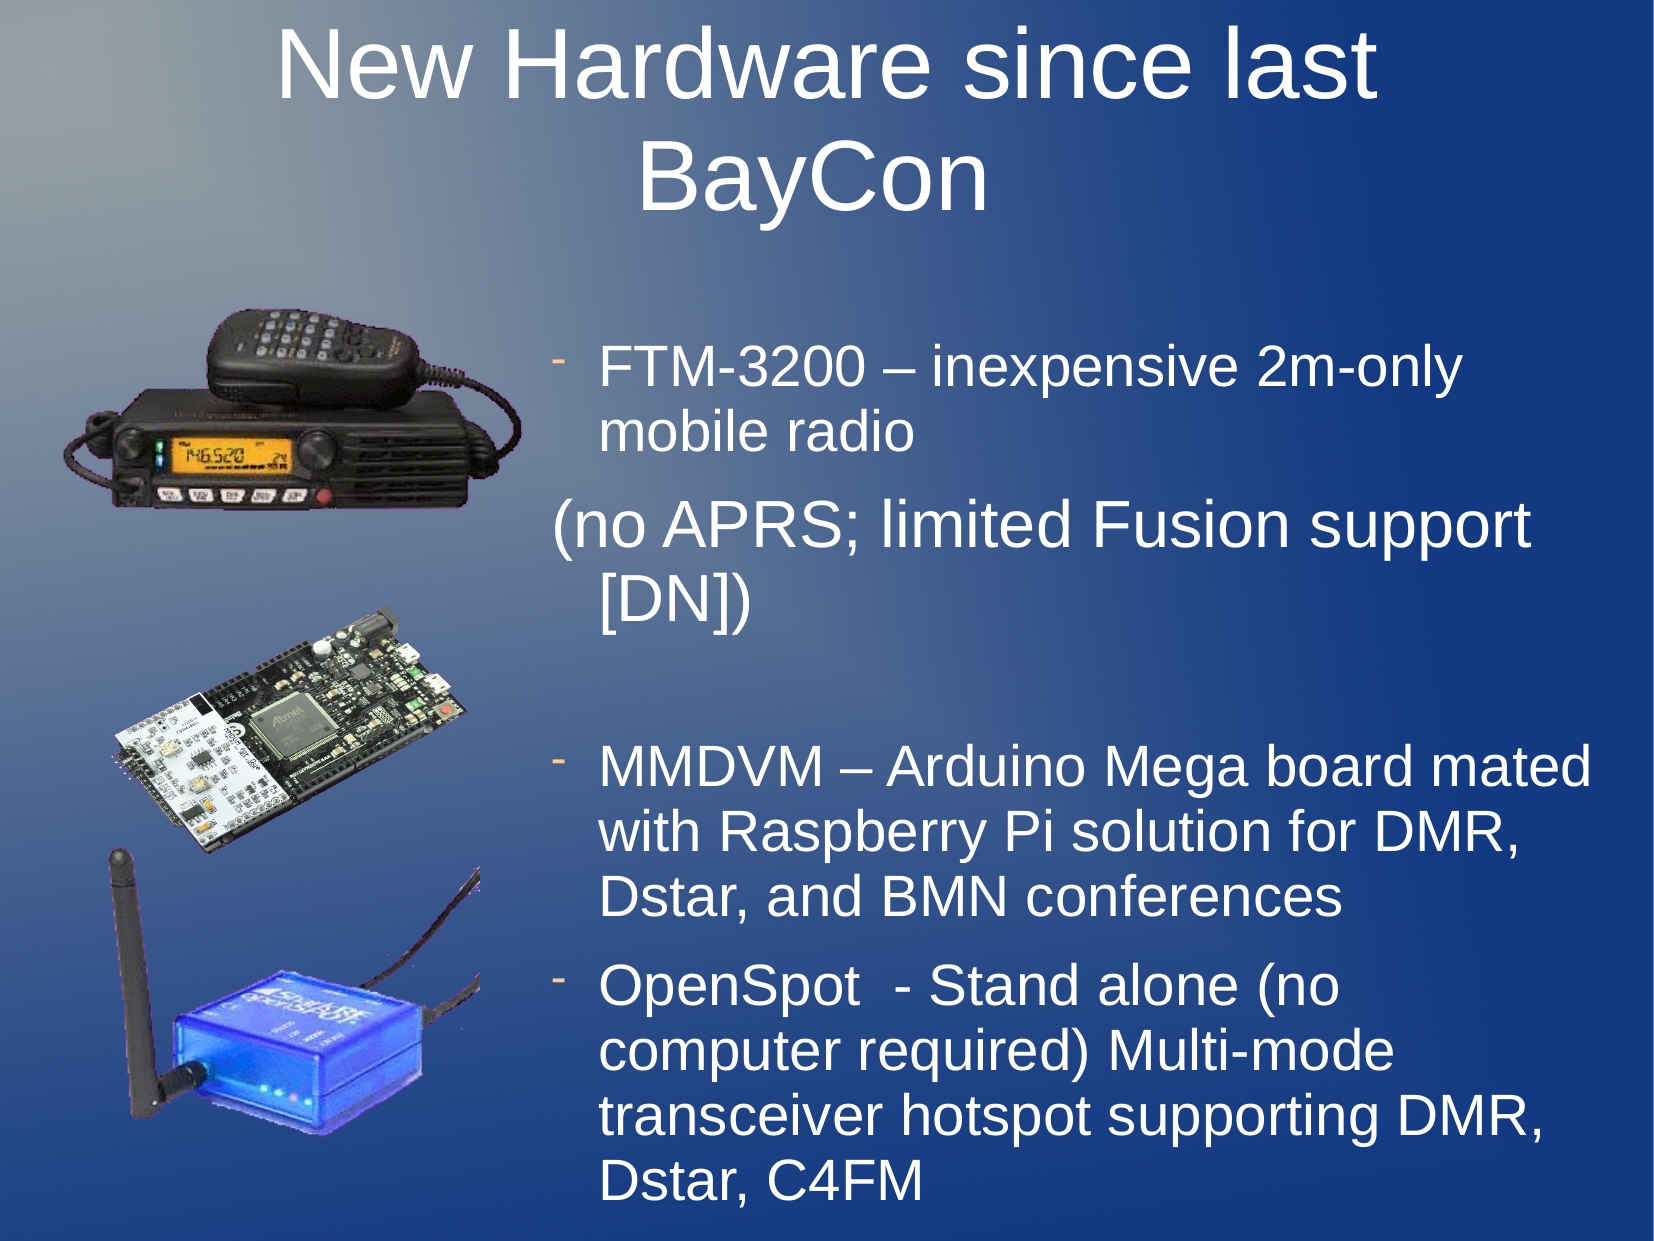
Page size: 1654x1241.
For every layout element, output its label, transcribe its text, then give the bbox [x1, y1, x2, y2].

title New Hardware since last BayCon [82, 58, 1571, 177]
picture [0, 0, 1654, 1241]
list FTM-3200 – inexpensive 2m-only mobile radio (no APRS; limited Fusion support [DN]) MMDVM – Arduino Mega board mated with Raspberry Pi solution for DMR, Dstar, and BMN conferences OpenSpot - Stand alone (no computer required) Multi-mode transceiver hotspot supporting DMR, Dstar, C4FM - Requires Wired Ethernet (?!) [315, 329, 1595, 1241]
